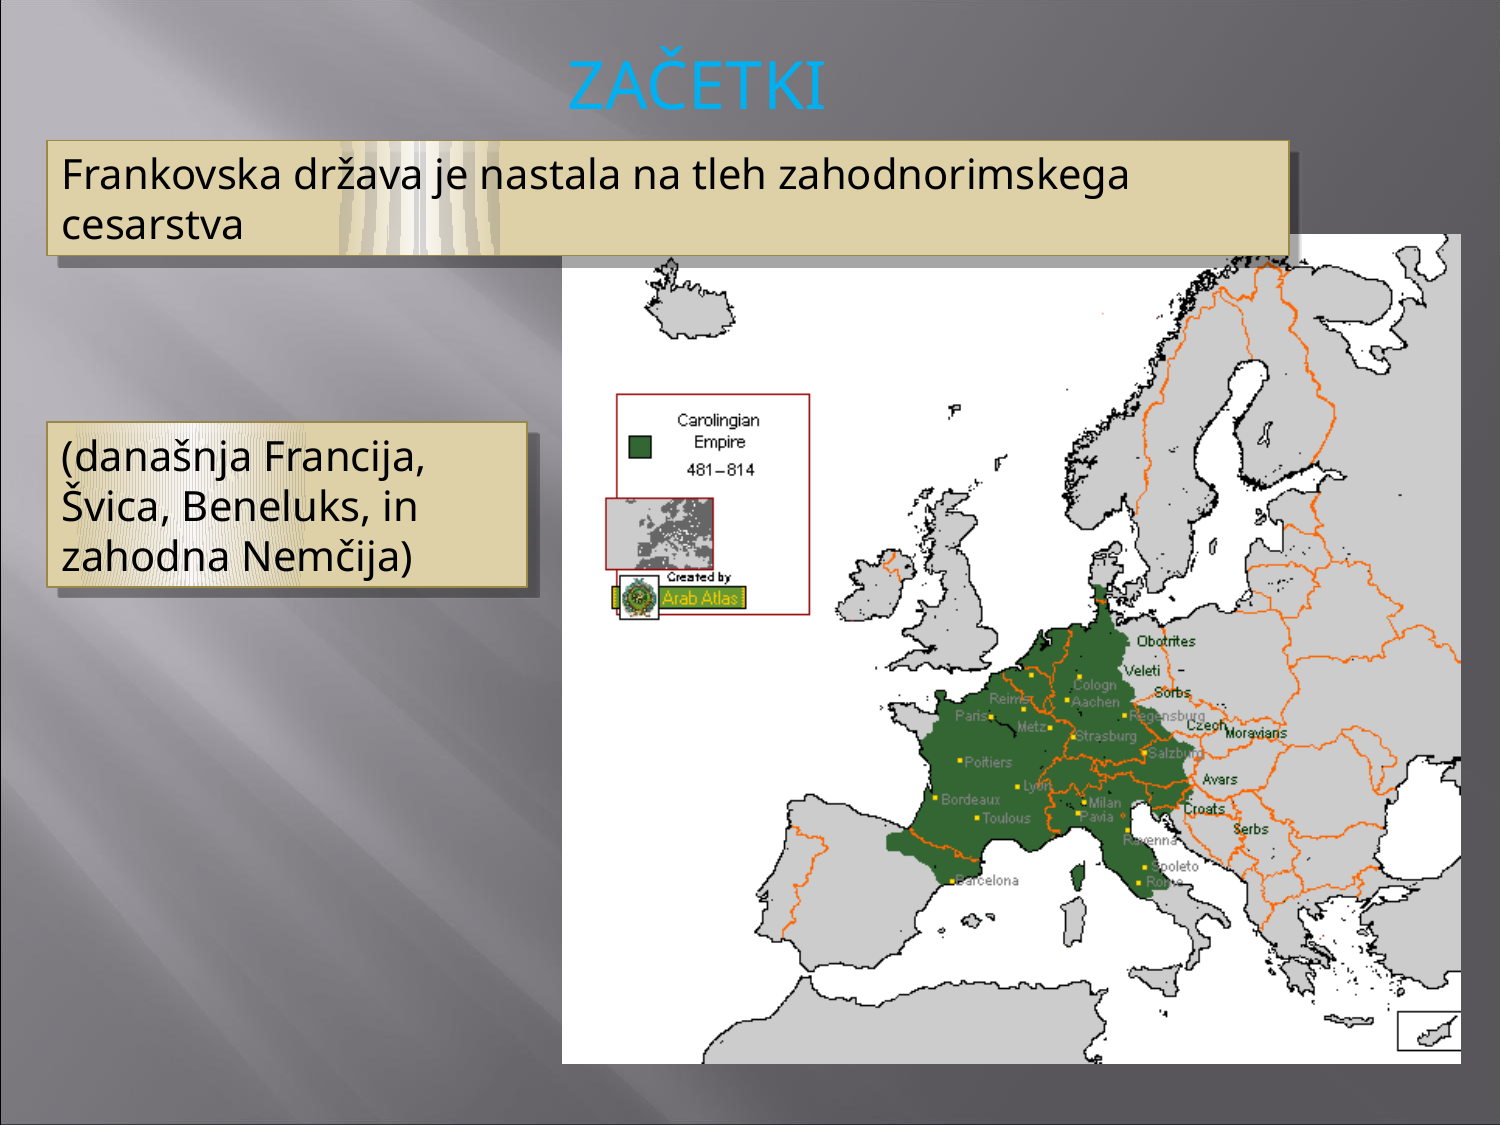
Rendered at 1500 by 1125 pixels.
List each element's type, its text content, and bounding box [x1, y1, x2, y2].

text_box (današnja Francija, Švica, Beneluks, in zahodna Nemčija) [46, 421, 528, 587]
picture [0, 0, 1500, 1125]
text_box Frankovska država je nastala na tleh zahodnorimskega cesarstva [46, 140, 1290, 256]
text_box ZAČETKI [433, 35, 961, 130]
